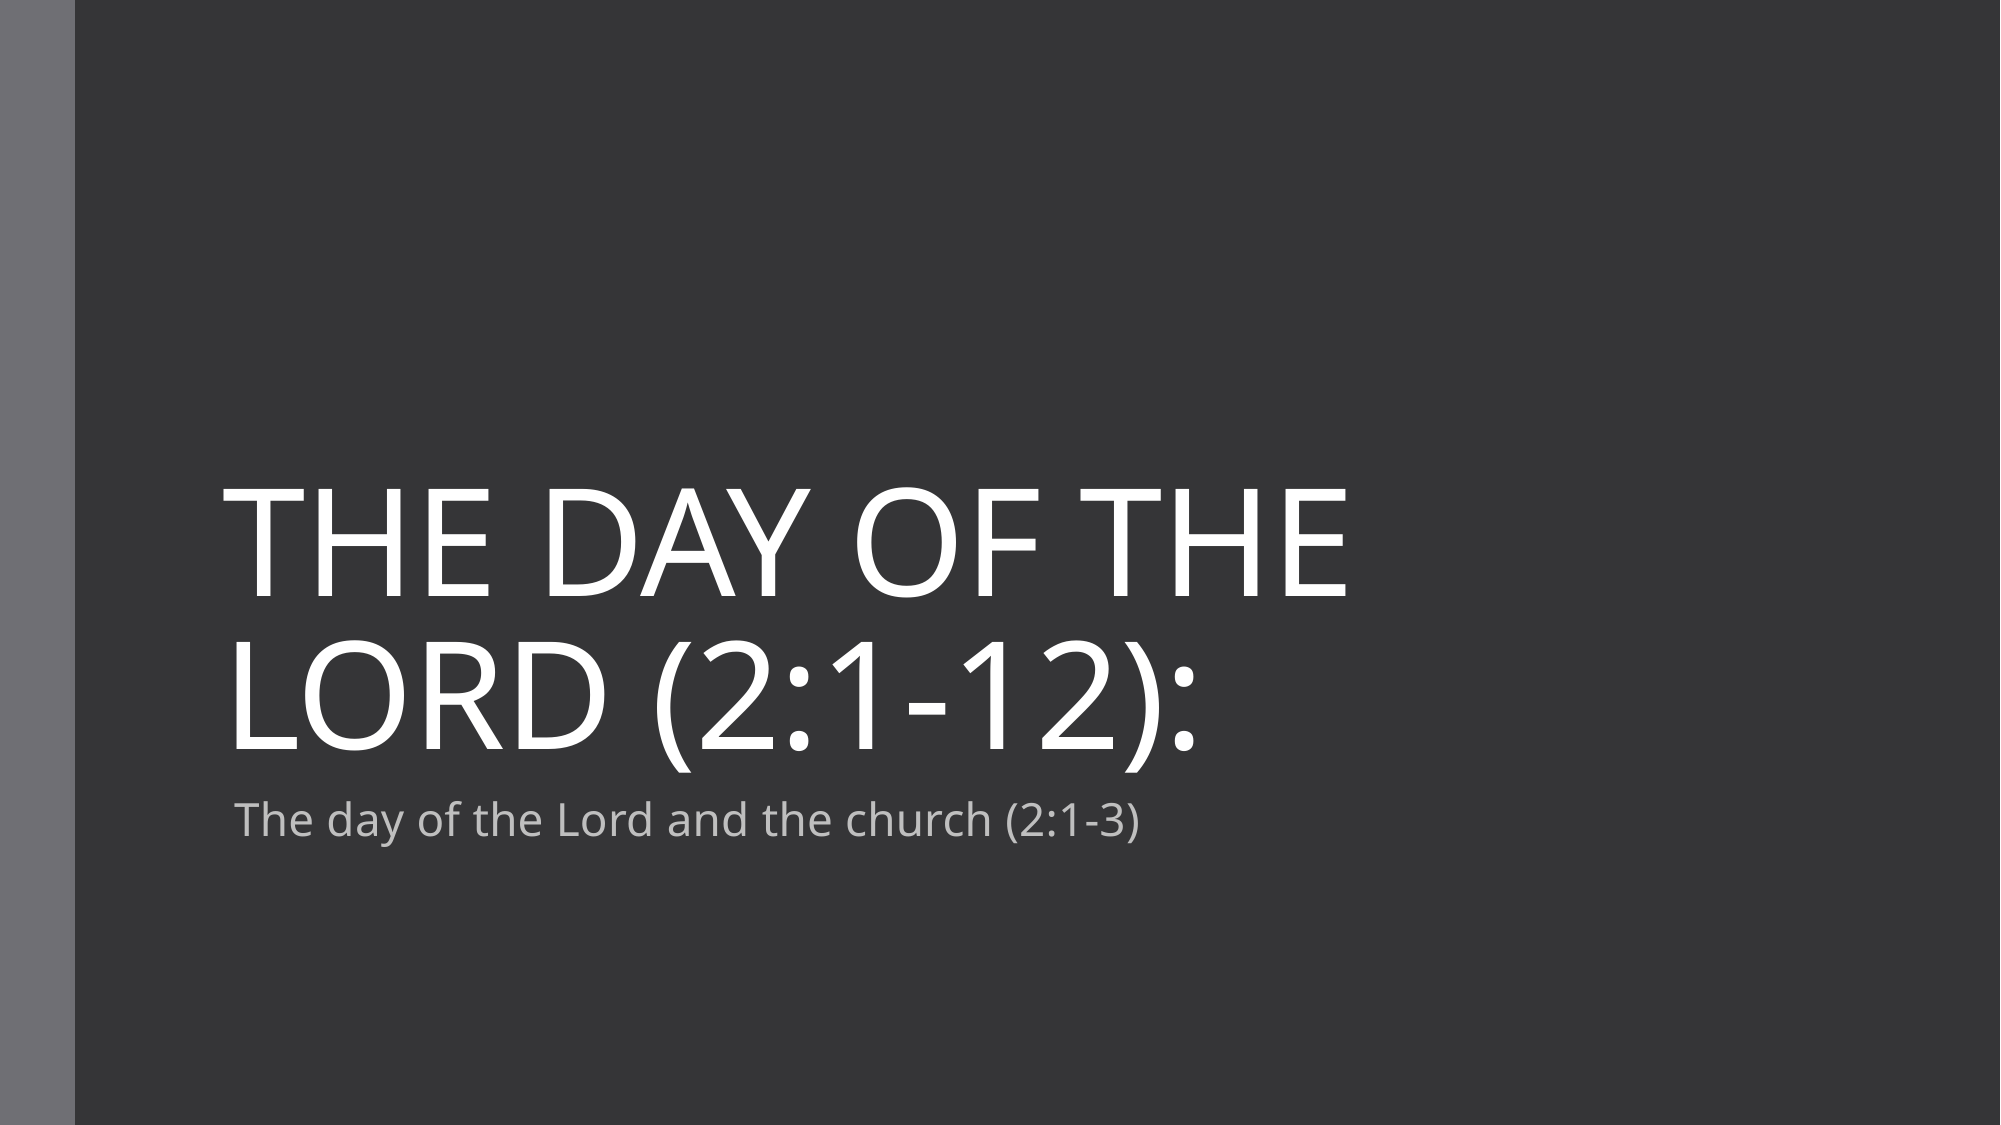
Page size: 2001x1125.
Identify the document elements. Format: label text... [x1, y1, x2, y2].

title THE DAY OF THE LORD (2:1-12): [206, 124, 1752, 787]
subtitle The day of the Lord and the church (2:1-3) [206, 787, 1752, 1066]
